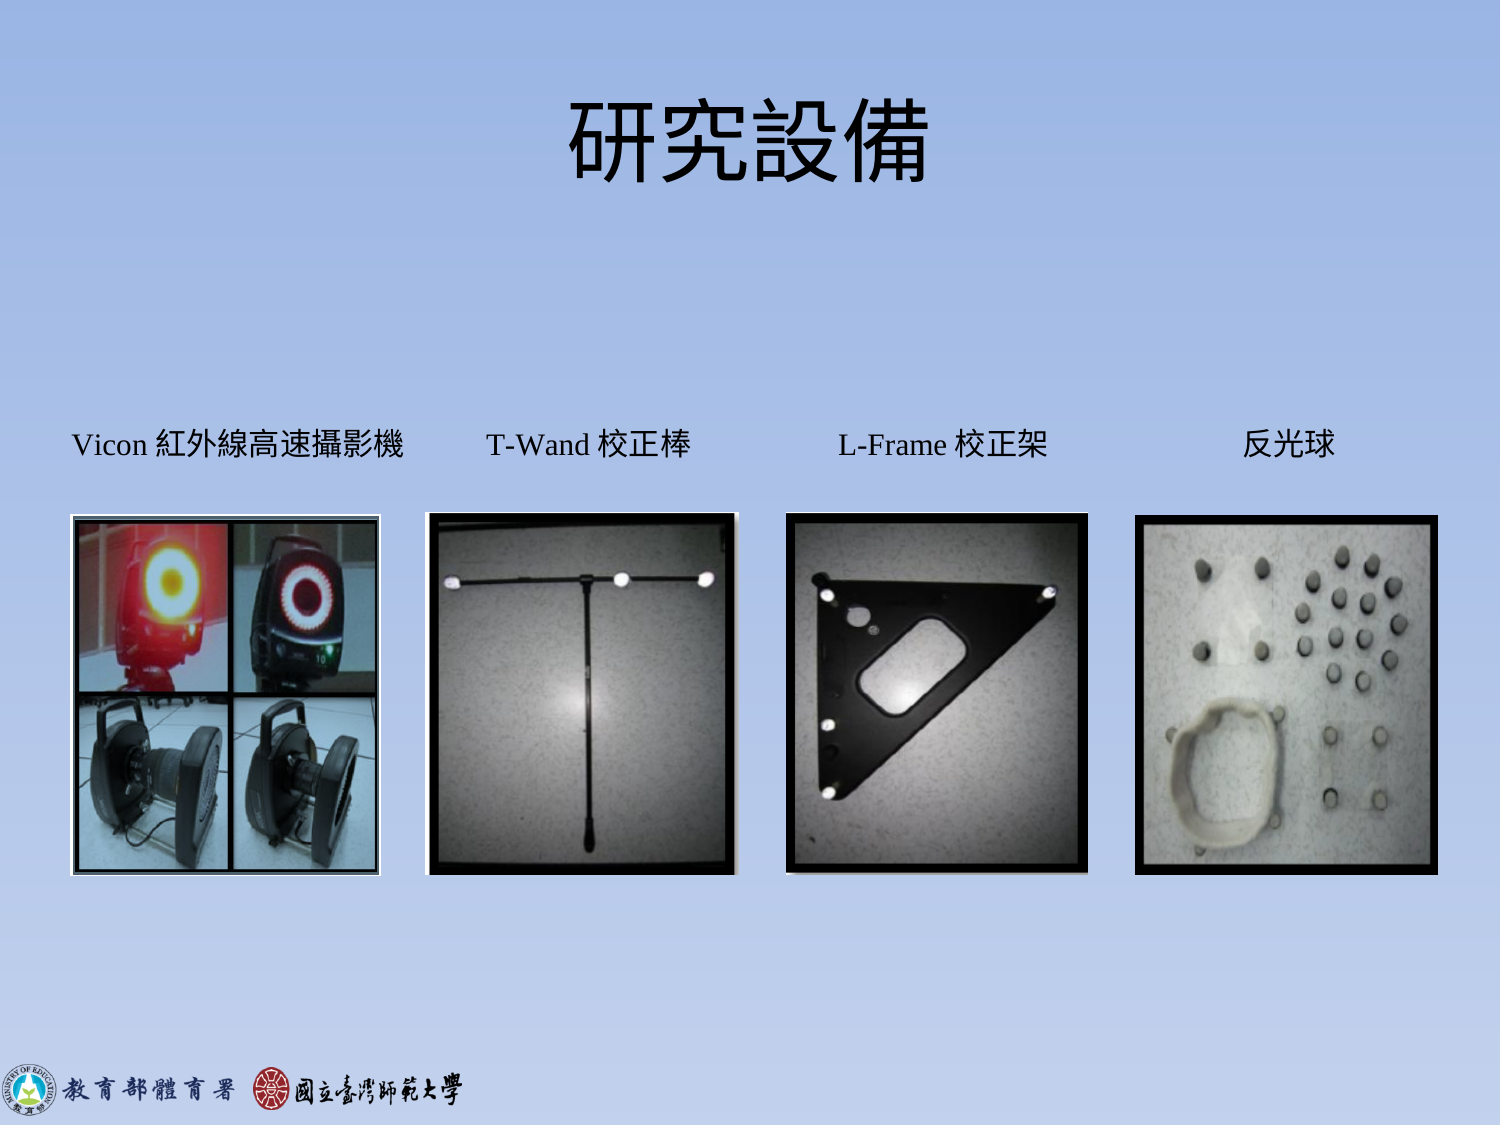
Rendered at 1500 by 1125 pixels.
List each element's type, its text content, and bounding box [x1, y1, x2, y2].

title 研究設備 [75, 45, 1426, 233]
picture [70, 514, 381, 876]
text_box Vicon紅外線高速攝影機 [56, 417, 420, 469]
picture [786, 512, 1088, 875]
text_box L-Frame校正架 [823, 417, 1064, 469]
picture [425, 512, 739, 875]
picture [1135, 515, 1438, 875]
text_box 反光球 [1228, 417, 1352, 469]
text_box T-Wand校正棒 [471, 417, 707, 469]
